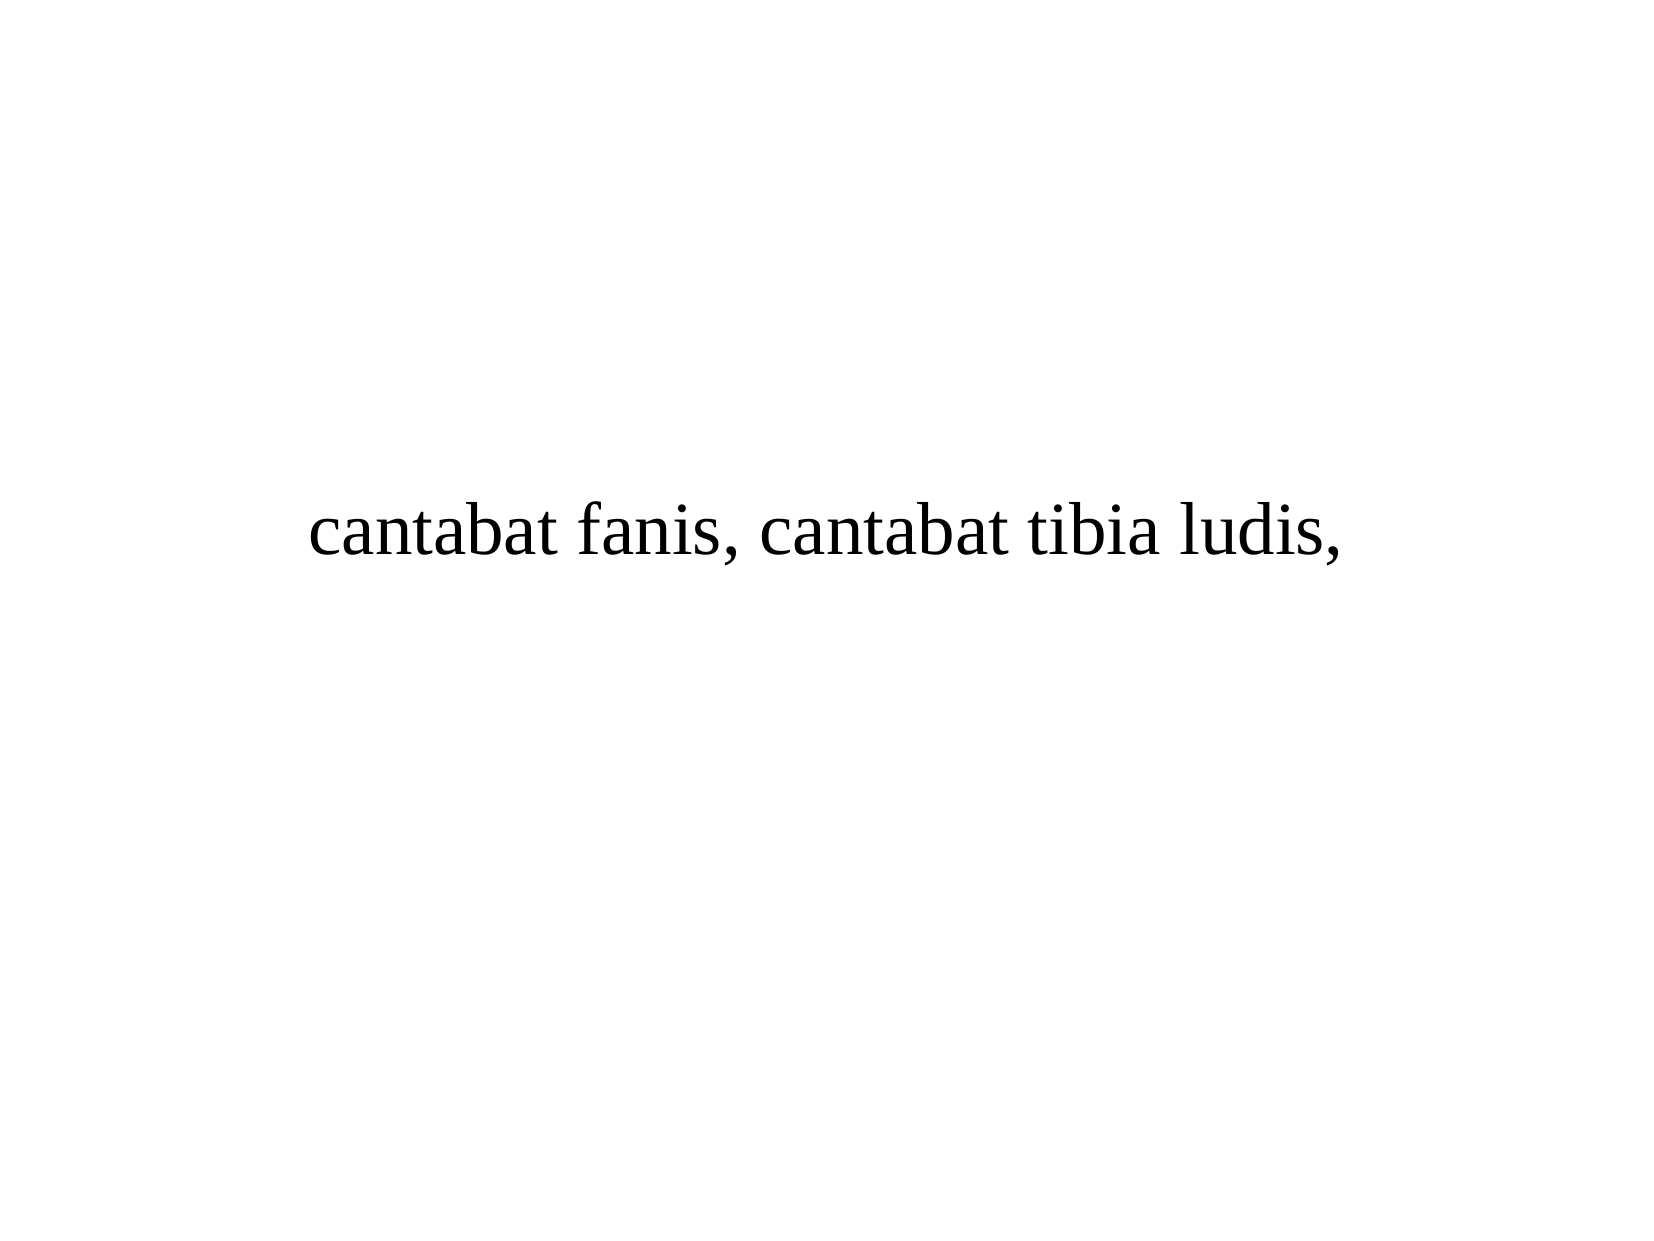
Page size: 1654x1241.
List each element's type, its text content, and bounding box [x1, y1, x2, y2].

subtitle cantabat fanis, cantabat tibia ludis, [82, 49, 1571, 1010]
